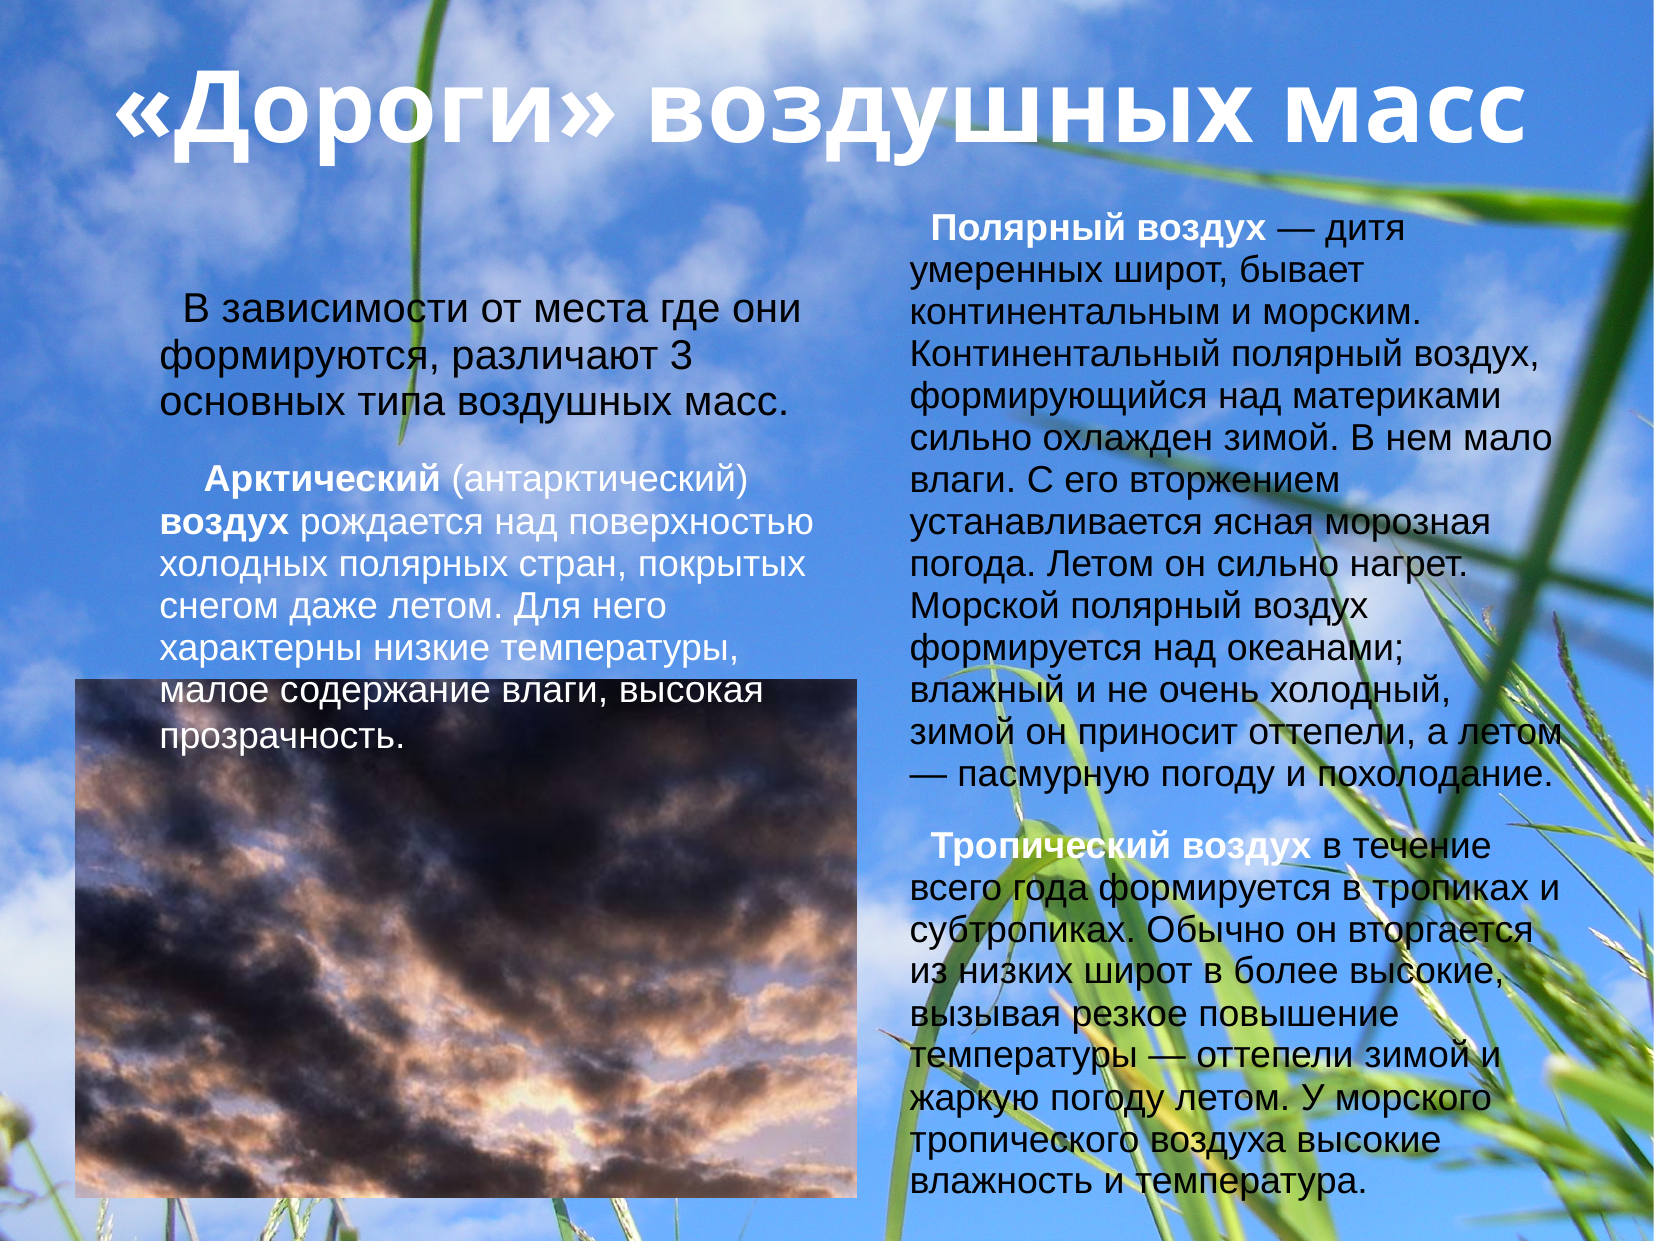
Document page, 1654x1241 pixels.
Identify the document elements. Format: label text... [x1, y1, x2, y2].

title «Дороги» воздушных масс [76, 29, 1565, 178]
list Полярный воздух — дитя умеренных широт, бывает континентальным и морским. Континентальный полярный воздух, формирующийся над материками сильно охлажден зимой. В нем мало влаги. С его вторжением устанавливается ясная морозная погода. Летом он сильно нагрет. Морской полярный воздух формируется над океанами; влажный и не очень холодный, зимой он приносит оттепели, а летом — пасмурную погоду и похолодание. Тропический воздух в течение всего года формируется в тропиках и субтропиках. Обычно он вторгается из низких широт в более высокие, вызывая резкое повышение температуры — оттепели зимой и жаркую погоду летом. У морского тропического воздуха высокие влажность и температура. [838, 206, 1565, 1241]
picture [0, 0, 1654, 1241]
list В зависимости от места где они формируются, различают 3 основных типа воздушных масс. Арктический (антарктический) воздух рождается над поверхностью холодных полярных стран, покрытых снегом даже летом. Для него характерны низкие температуры, малое содержание влаги, высокая прозрачность. [88, 208, 815, 1177]
